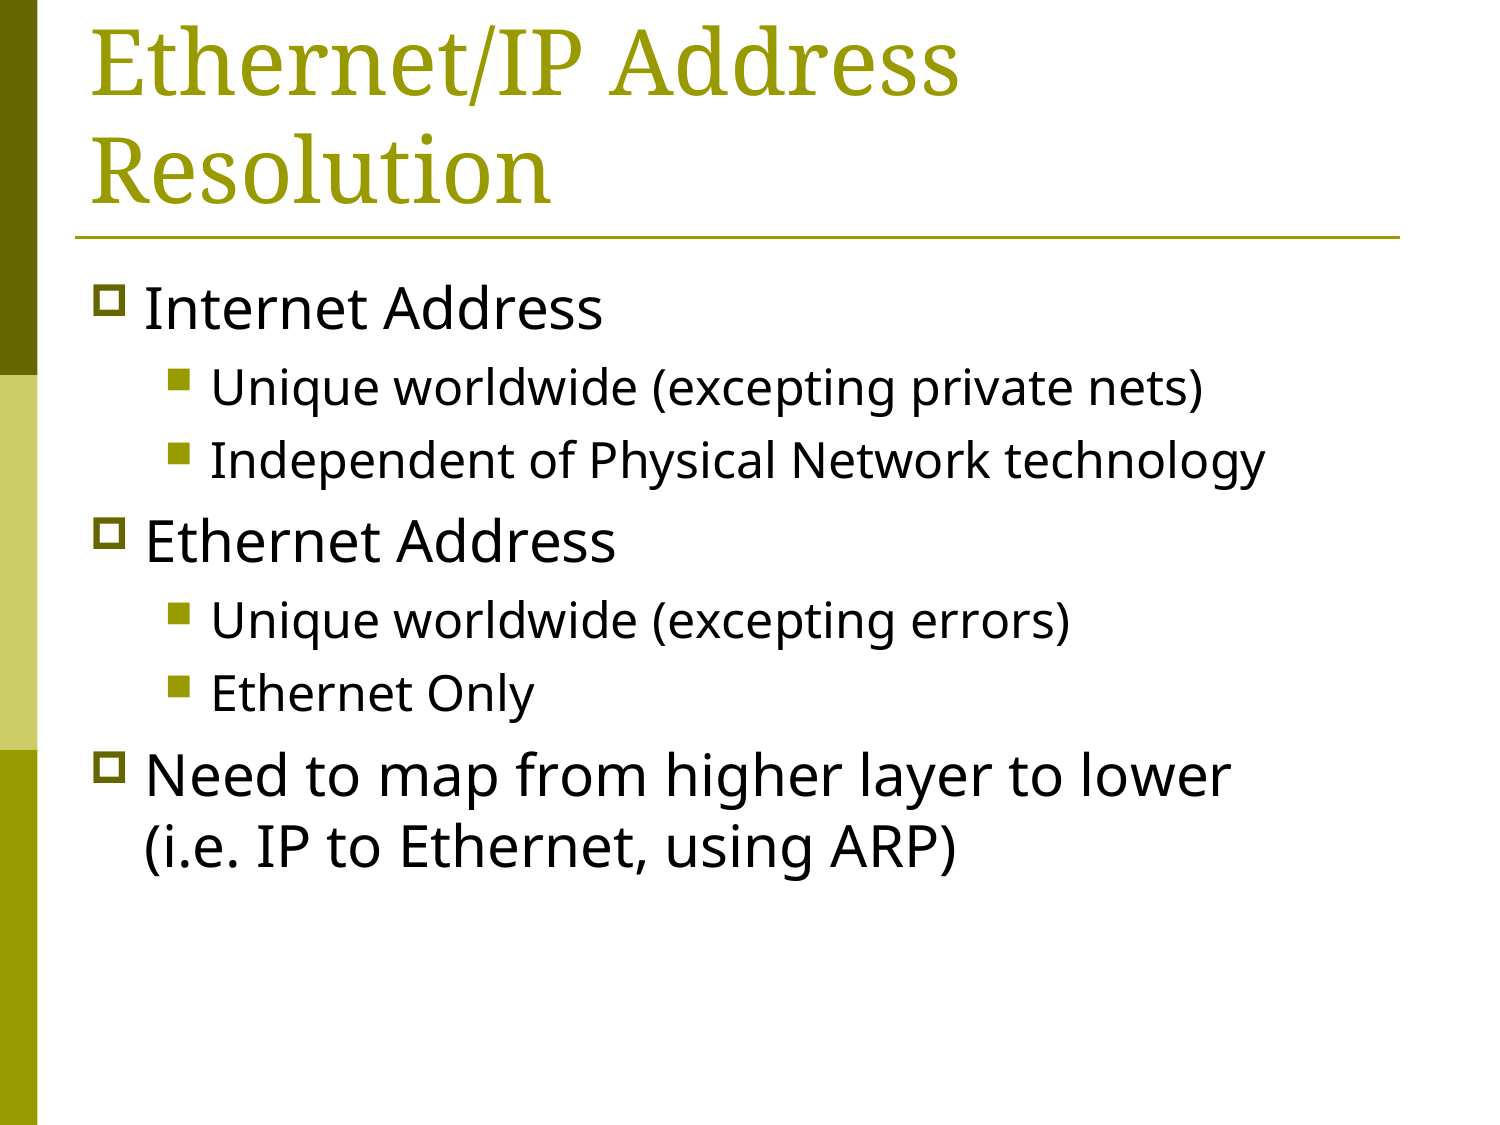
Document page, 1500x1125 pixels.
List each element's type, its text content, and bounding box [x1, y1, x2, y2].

title Ethernet/IP Address Resolution [75, 3, 1426, 233]
list Internet Address Unique worldwide (excepting private nets)‏ Independent of Physical Network technology Ethernet Address Unique worldwide (excepting errors)‏ Ethernet Only Need to map from higher layer to lower (i.e. IP to Ethernet, using ARP)‏ [75, 262, 1426, 1006]
